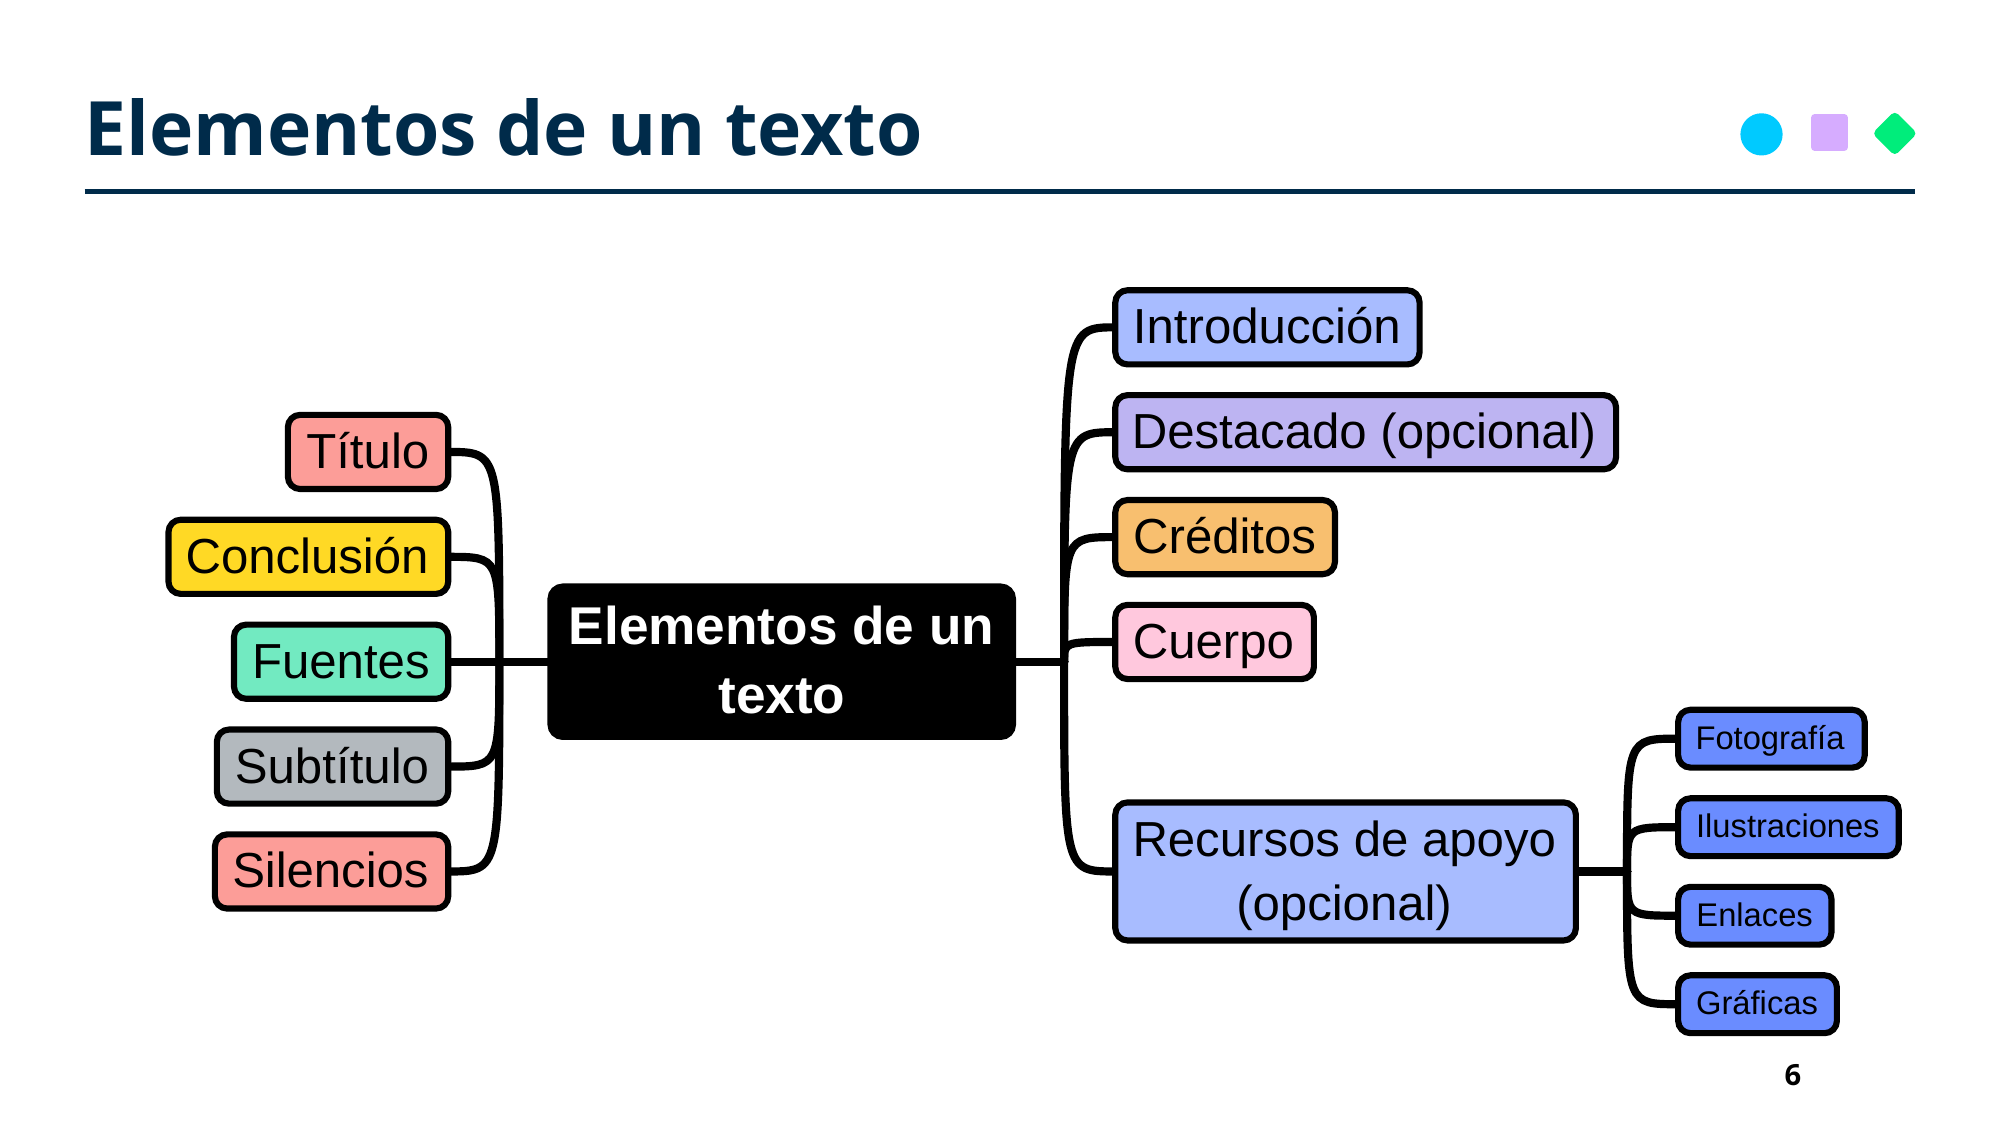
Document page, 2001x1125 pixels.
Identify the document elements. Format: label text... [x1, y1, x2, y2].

title Elementos de un texto [84, 29, 1601, 178]
picture [147, 269, 1920, 1054]
